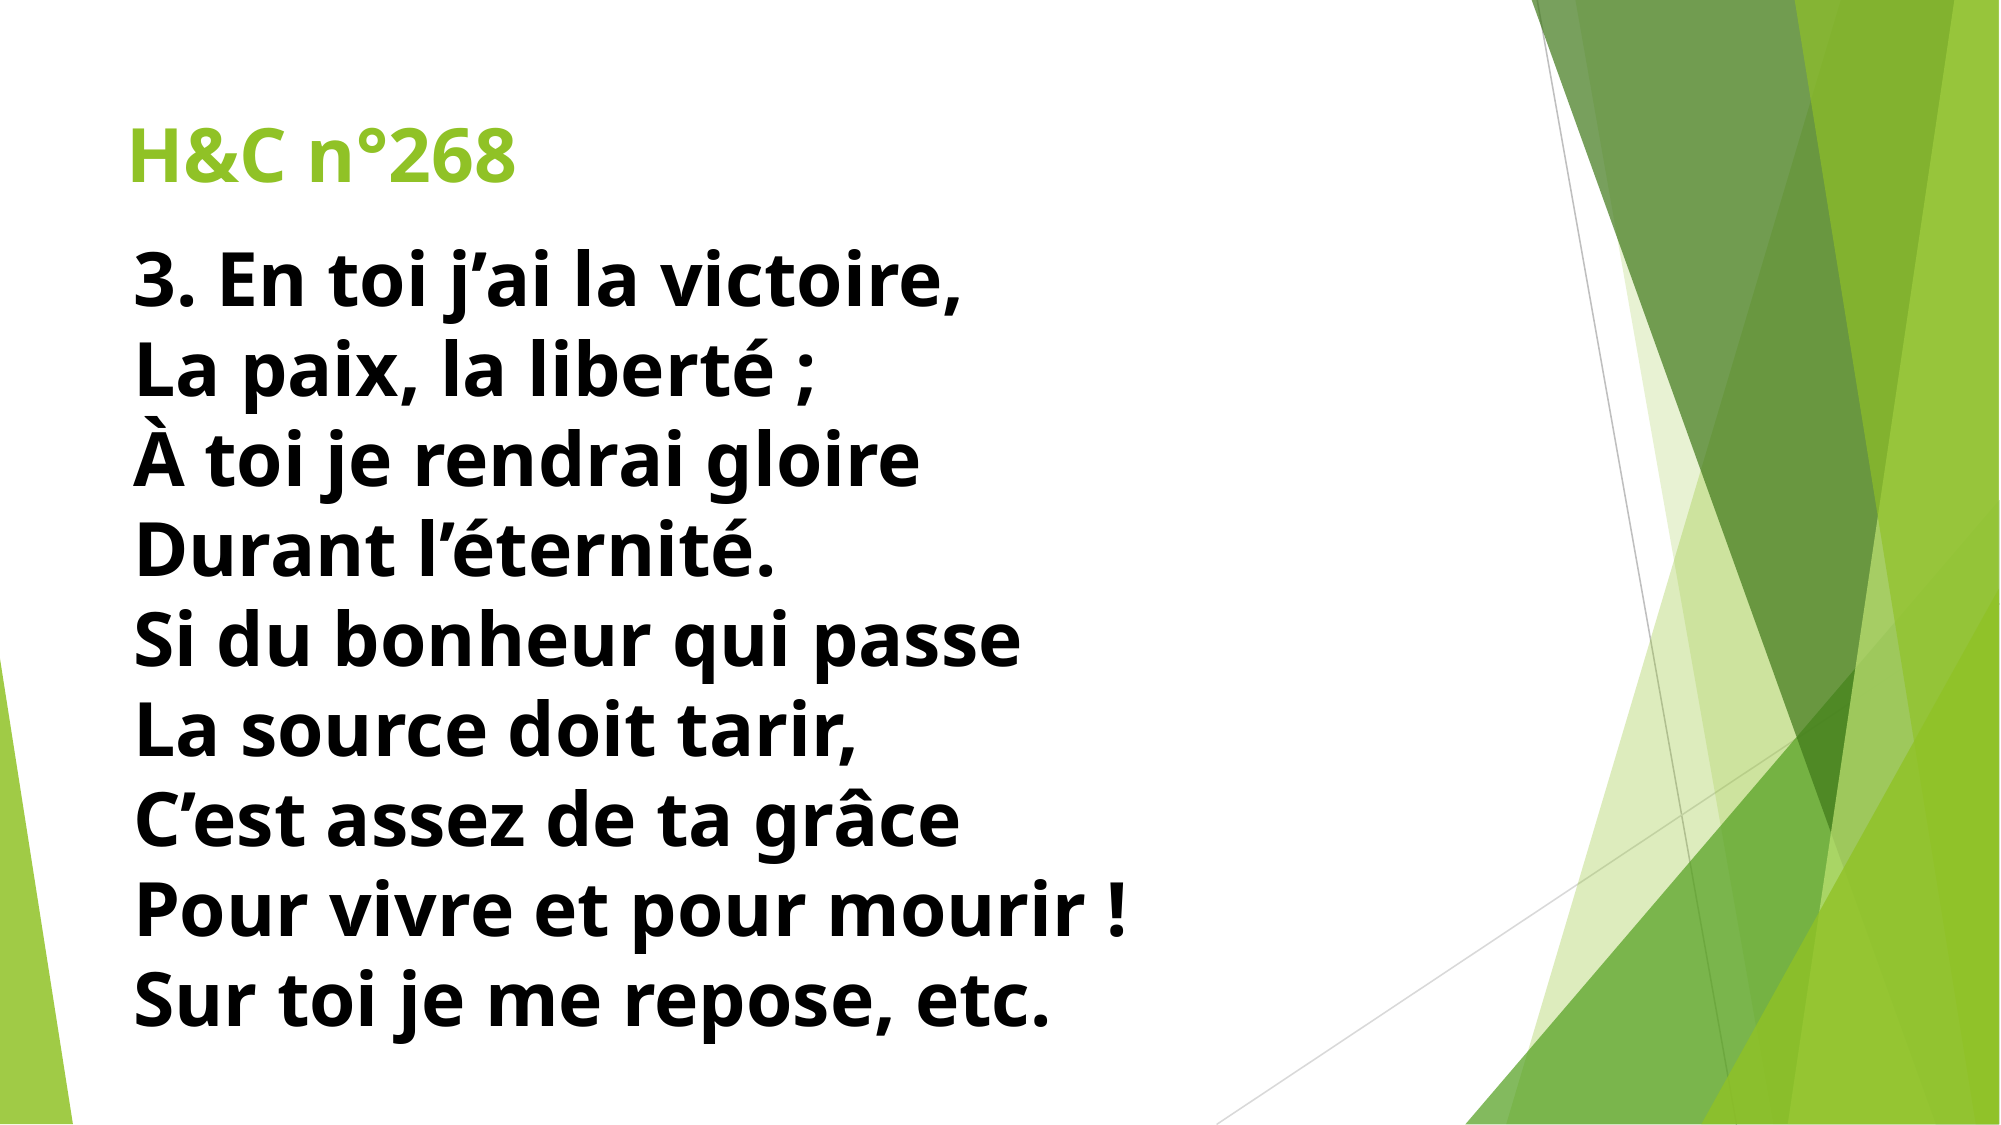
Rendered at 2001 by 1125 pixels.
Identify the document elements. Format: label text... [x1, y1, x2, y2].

text_box 3. En toi j’ai la victoire, La paix, la liberté ; À toi je rendrai gloire Durant l’éternité. Si du bonheur qui passe La source doit tarir, C’est assez de ta grâce Pour vivre et pour mourir ! Sur toi je me repose, etc. [118, 224, 1961, 1074]
text_box H&C n°268 [111, 99, 1522, 213]
